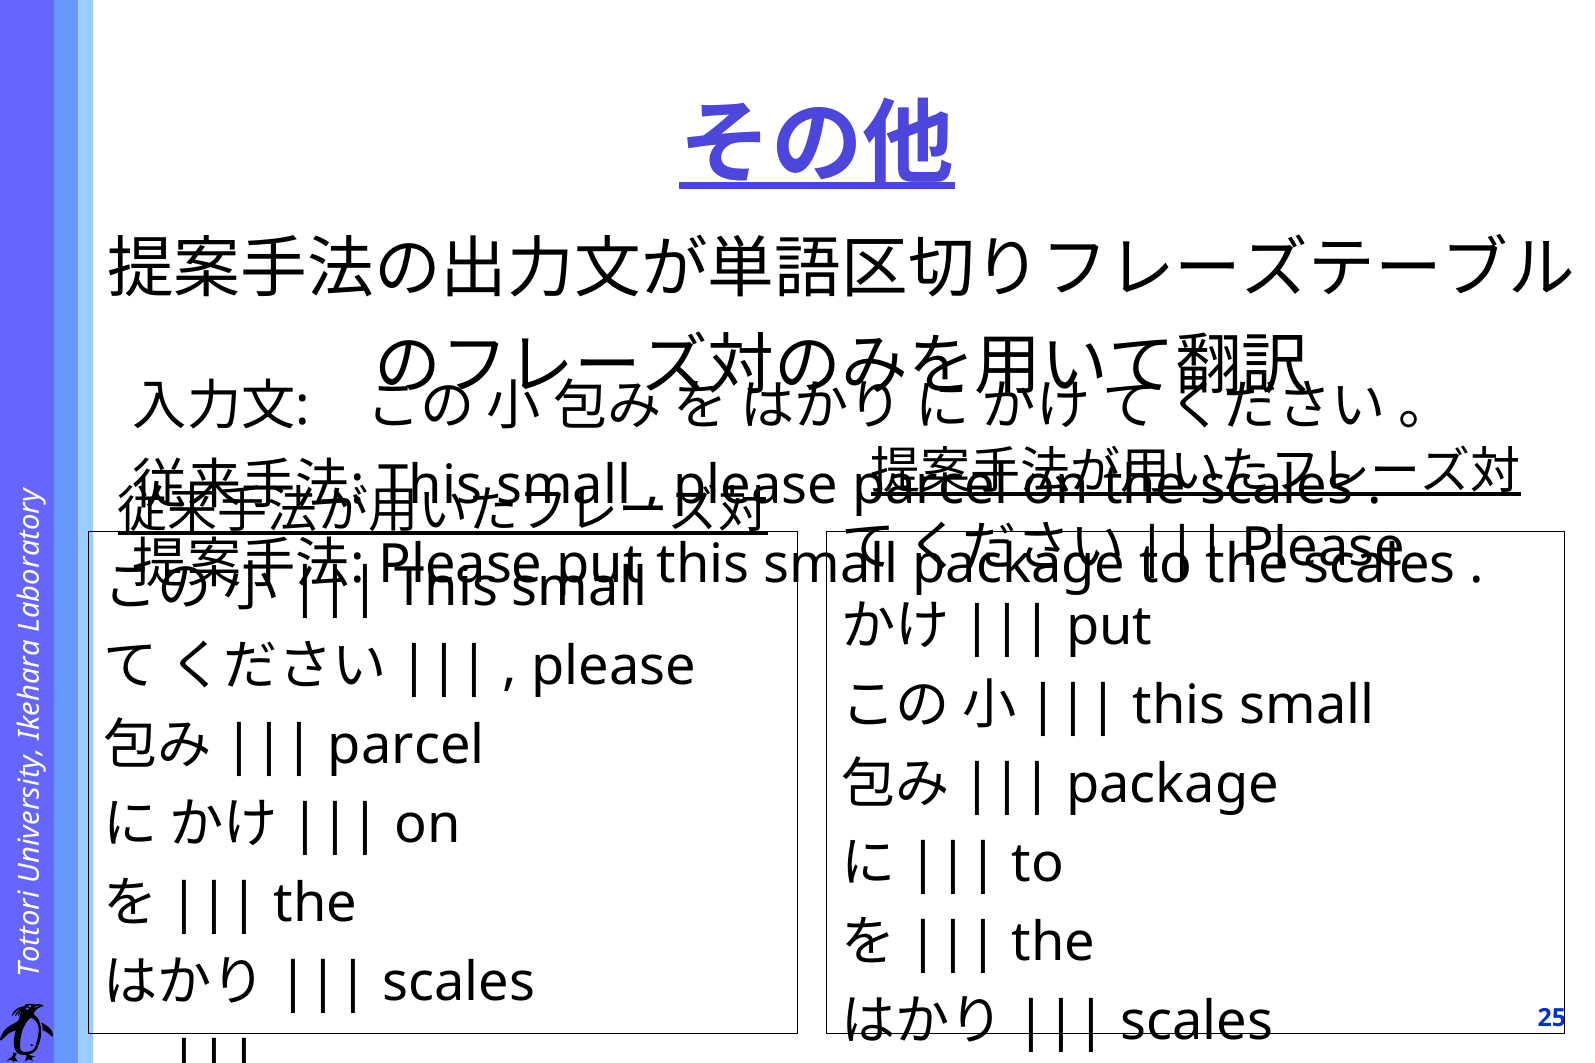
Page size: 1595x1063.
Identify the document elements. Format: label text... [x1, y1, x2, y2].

text_box 入力文: この 小 包み を はかり に かけ て ください 。 従来手法: This small , please parcel on the scales . 提案手法: Please put this small package to the scales . [118, 354, 1595, 532]
text_box 提案手法の出力文が単語区切りフレーズテーブルのフレーズ対のみを用いて翻訳 [88, 206, 1595, 355]
title その他 [92, 31, 1542, 206]
text_box 提案手法が用いたフレーズ対 て ください ||| Please かけ ||| put この 小 ||| this small 包み ||| package に ||| to を ||| the はかり ||| scales 。 ||| . [826, 531, 1565, 1034]
text_box 従来手法が用いたフレーズ対 この 小 ||| This small て ください ||| , please 包み ||| parcel に かけ ||| on を ||| the はかり ||| scales 。 ||| . [88, 531, 798, 1034]
